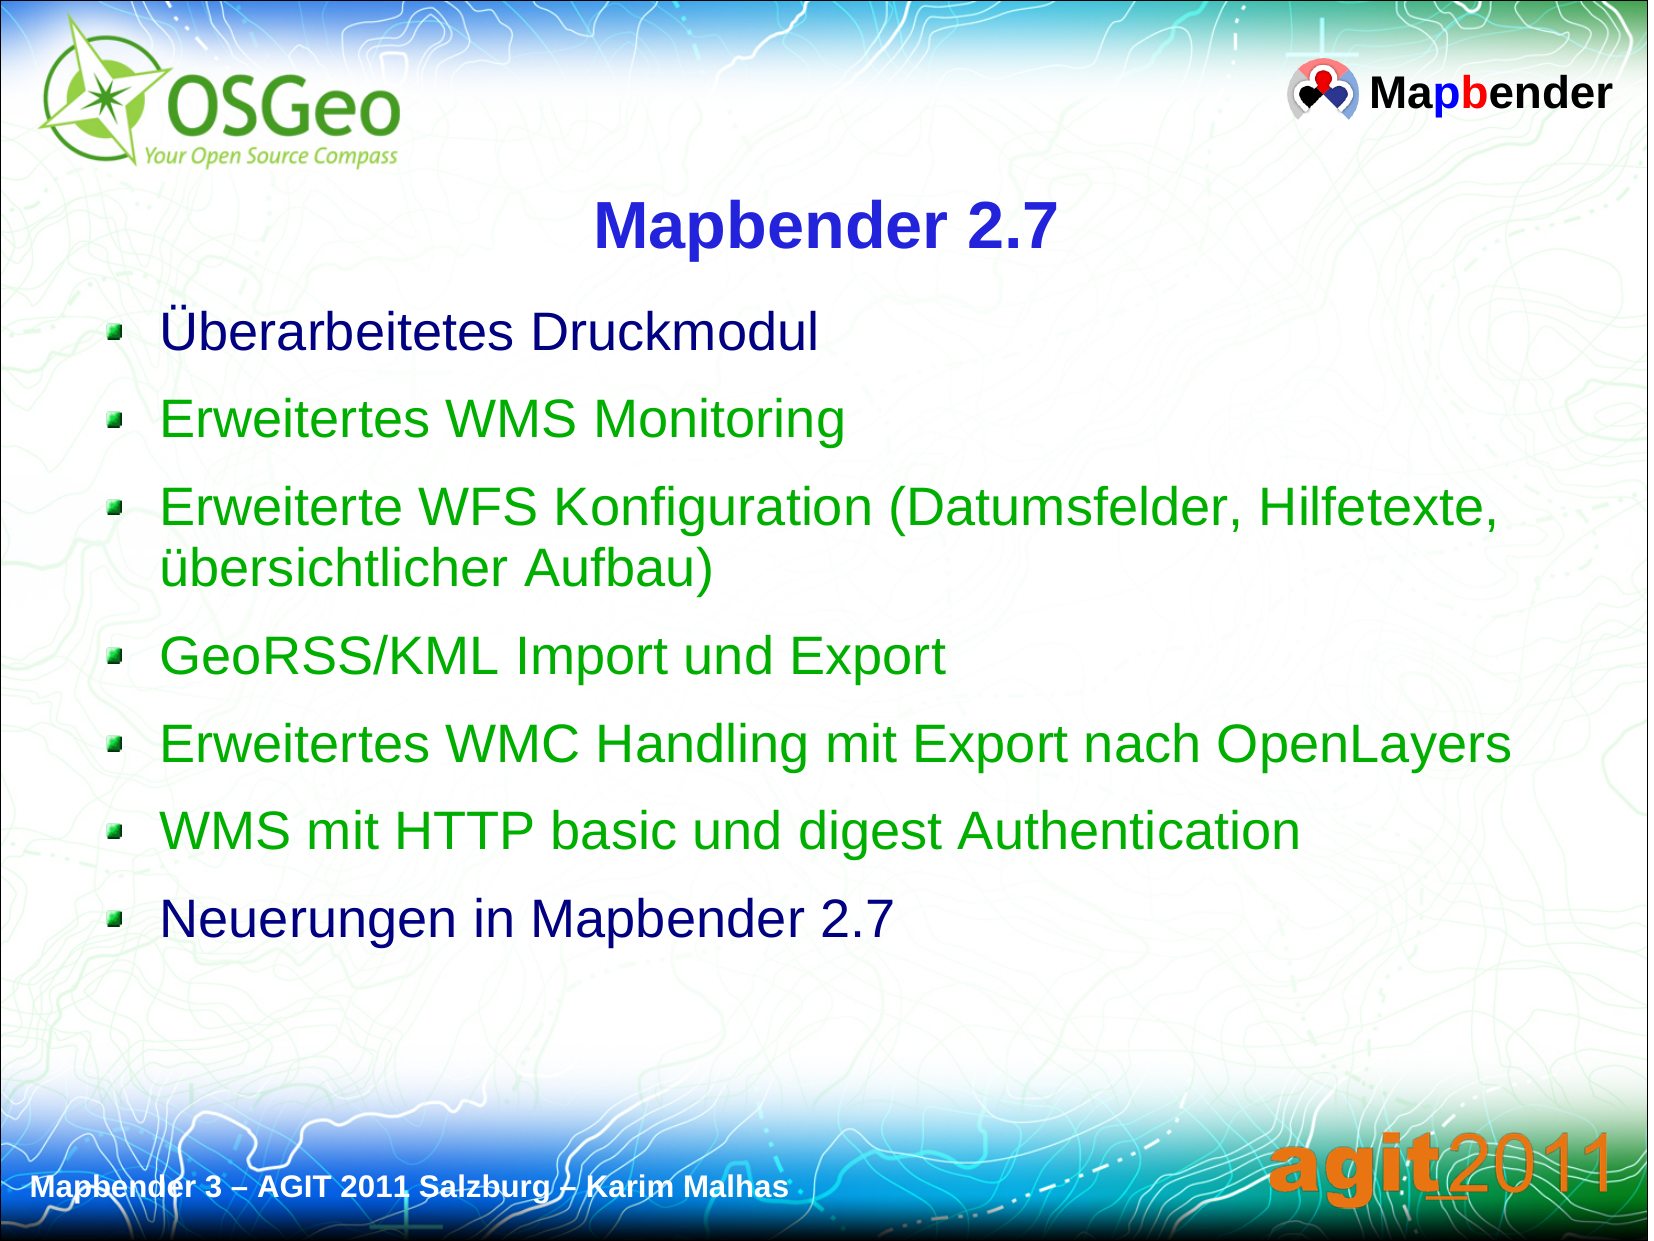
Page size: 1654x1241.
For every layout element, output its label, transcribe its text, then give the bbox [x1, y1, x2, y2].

list Überarbeitetes Druckmodul Erweitertes WMS Monitoring Erweiterte WFS Konfiguration (Datumsfelder, Hilfetexte, übersichtlicher Aufbau) GeoRSS/KML Import und Export Erweitertes WMC Handling mit Export nach OpenLayers WMS mit HTTP basic und digest Authentication Neuerungen in Mapbender 2.7 [88, 301, 1577, 1120]
picture [1, 1, 1647, 1240]
title Mapbender 2.7 [82, 138, 1571, 314]
